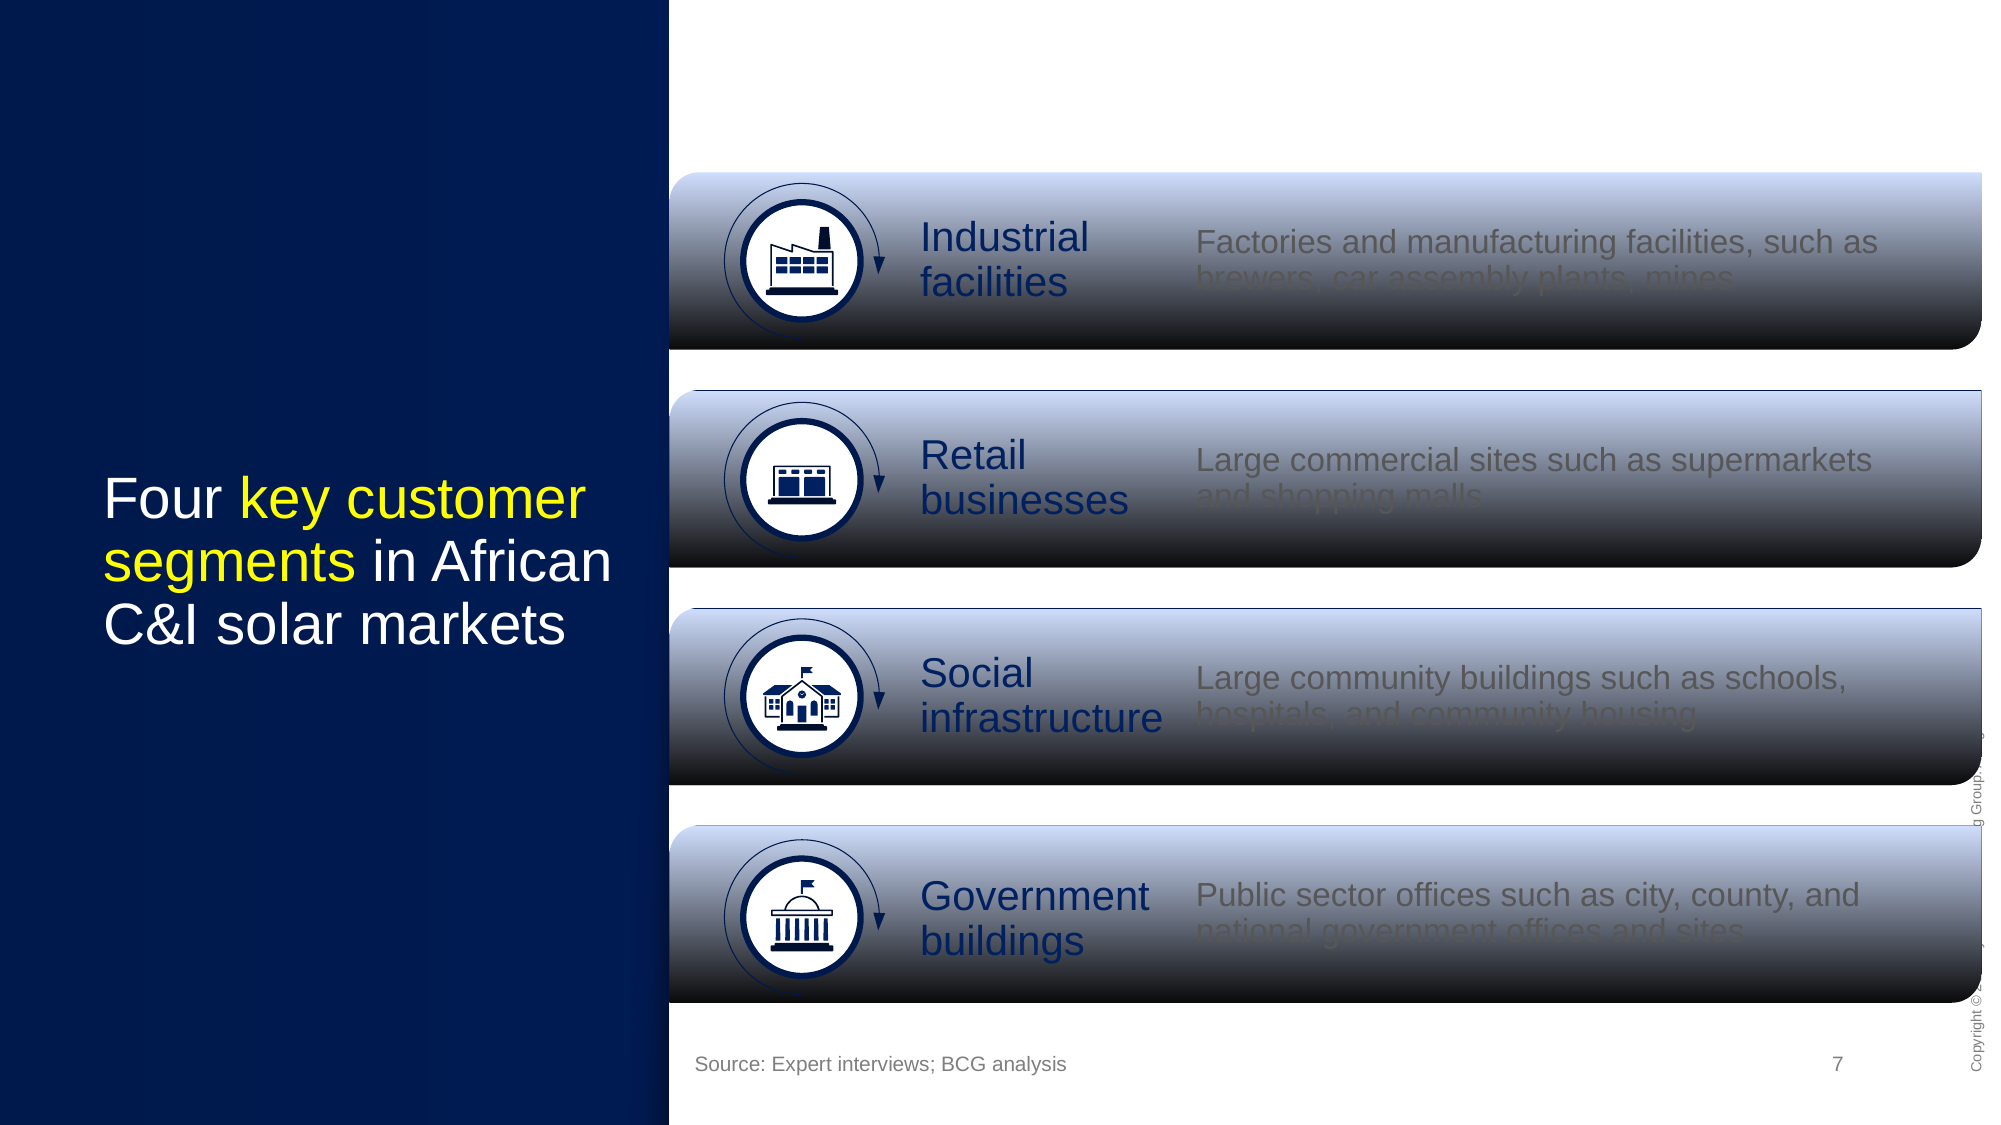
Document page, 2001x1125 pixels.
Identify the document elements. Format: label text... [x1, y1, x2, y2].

text_box [669, 172, 1982, 350]
text_box Large community buildings such as schools, hospitals, and community housing [1195, 617, 1915, 776]
text_box Social infrastructure [920, 617, 1177, 776]
text_box [669, 825, 1982, 1003]
text_box [669, 390, 1982, 568]
text_box Source: Expert interviews; BCG analysis [695, 1054, 1779, 1076]
text_box Public sector offices such as city, county, and national government offices and sites [1195, 835, 1915, 993]
text_box Retail businesses [920, 400, 1177, 558]
text_box [669, 607, 1982, 786]
text_box Factories and manufacturing facilities, such as brewers, car assembly plants, mines [1195, 182, 1915, 340]
text_box Industrial facilities [920, 182, 1177, 340]
text_box Large commercial sites such as supermarkets and shopping malls [1195, 400, 1915, 558]
title Four key customer segments in African C&I solar markets [103, 439, 617, 686]
text_box Government buildings [920, 840, 1177, 999]
